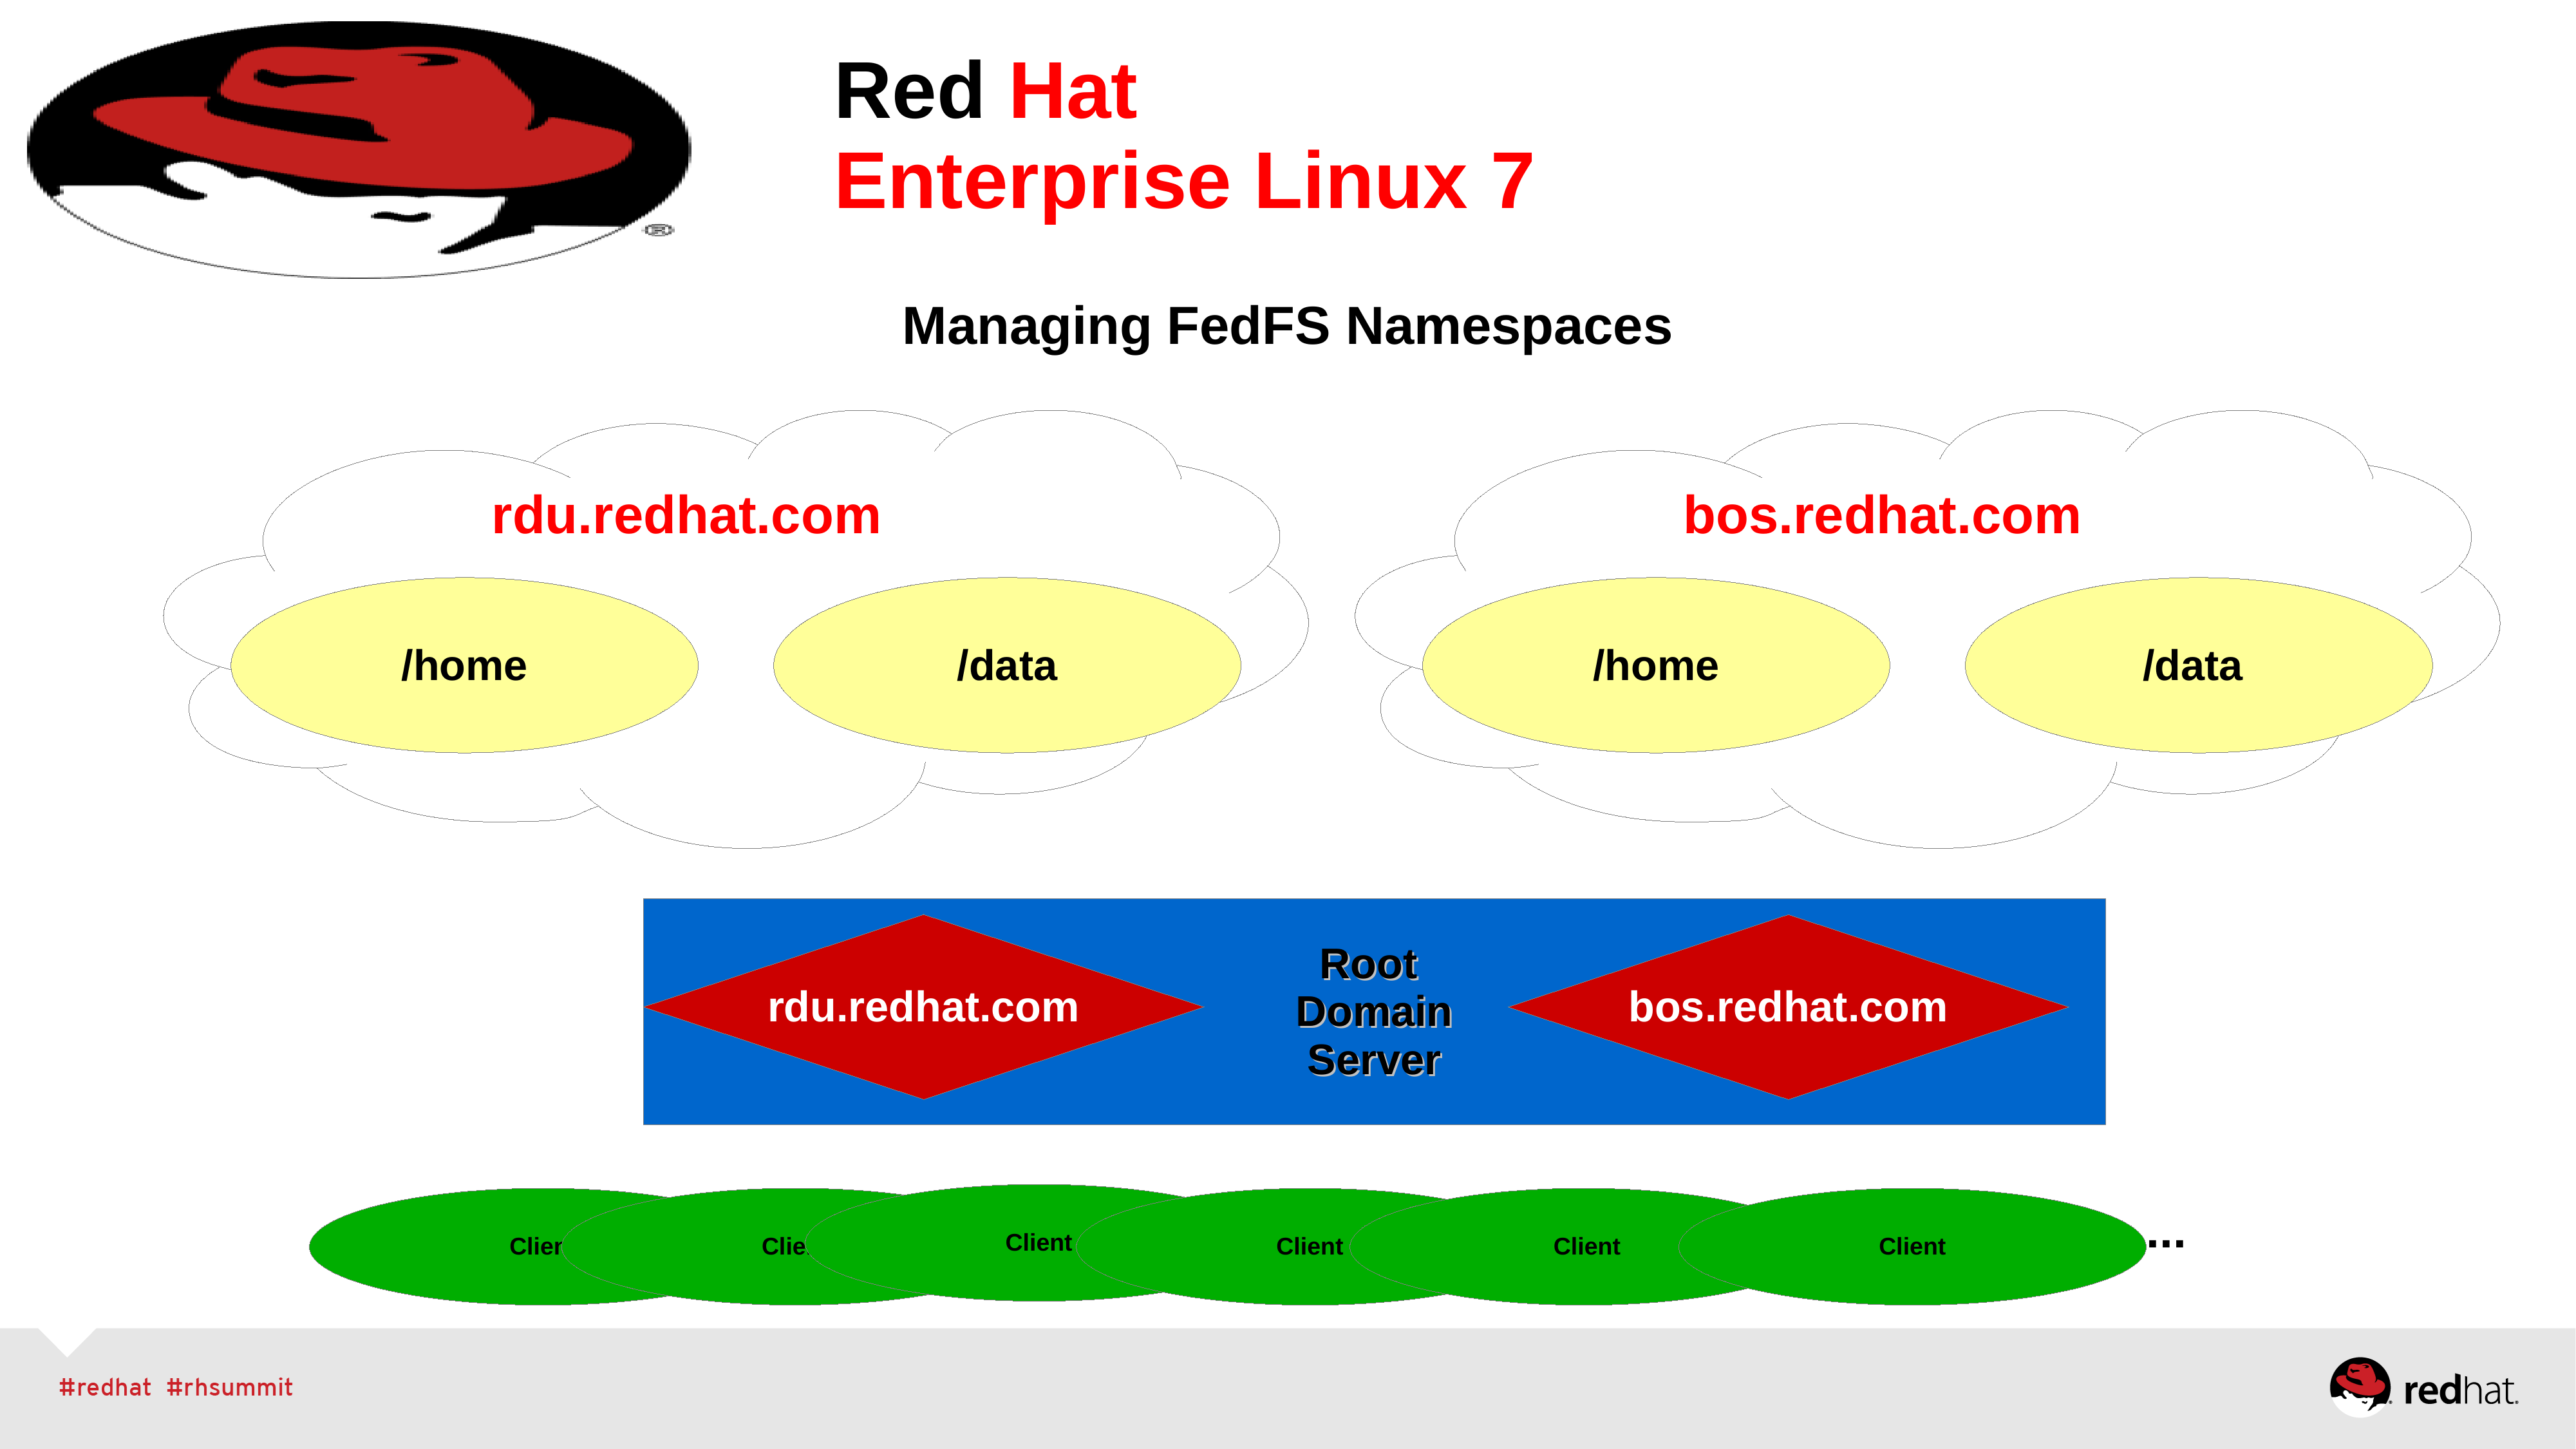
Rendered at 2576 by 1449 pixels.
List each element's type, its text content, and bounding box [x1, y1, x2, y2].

text_box /home [230, 577, 699, 753]
text_box bos.redhat.com [1508, 914, 2069, 1100]
text_box Managing FedFS Namespaces [780, 291, 1795, 361]
text_box /home [1422, 577, 1890, 753]
text_box rdu.redhat.com [482, 480, 1190, 574]
text_box Root Domain Server [643, 898, 2106, 1125]
text_box /data [1965, 577, 2433, 753]
text_box bos.redhat.com [1673, 480, 2396, 574]
text_box [163, 410, 1309, 849]
text_box Client [1076, 1188, 1446, 1305]
text_box rdu.redhat.com [643, 914, 1205, 1100]
text_box Client [1678, 1188, 2137, 1305]
text_box [1355, 410, 2501, 849]
text_box Client [309, 1188, 668, 1305]
text_box /data [773, 577, 1241, 753]
text_box Client [1349, 1188, 1747, 1305]
text_box Client [805, 1184, 1185, 1302]
picture [0, 0, 2576, 1449]
text_box Red Hat Enterprise Linux 7 [824, 41, 2454, 276]
text_box ... [2137, 1198, 2280, 1314]
text_box Client [561, 1188, 929, 1305]
